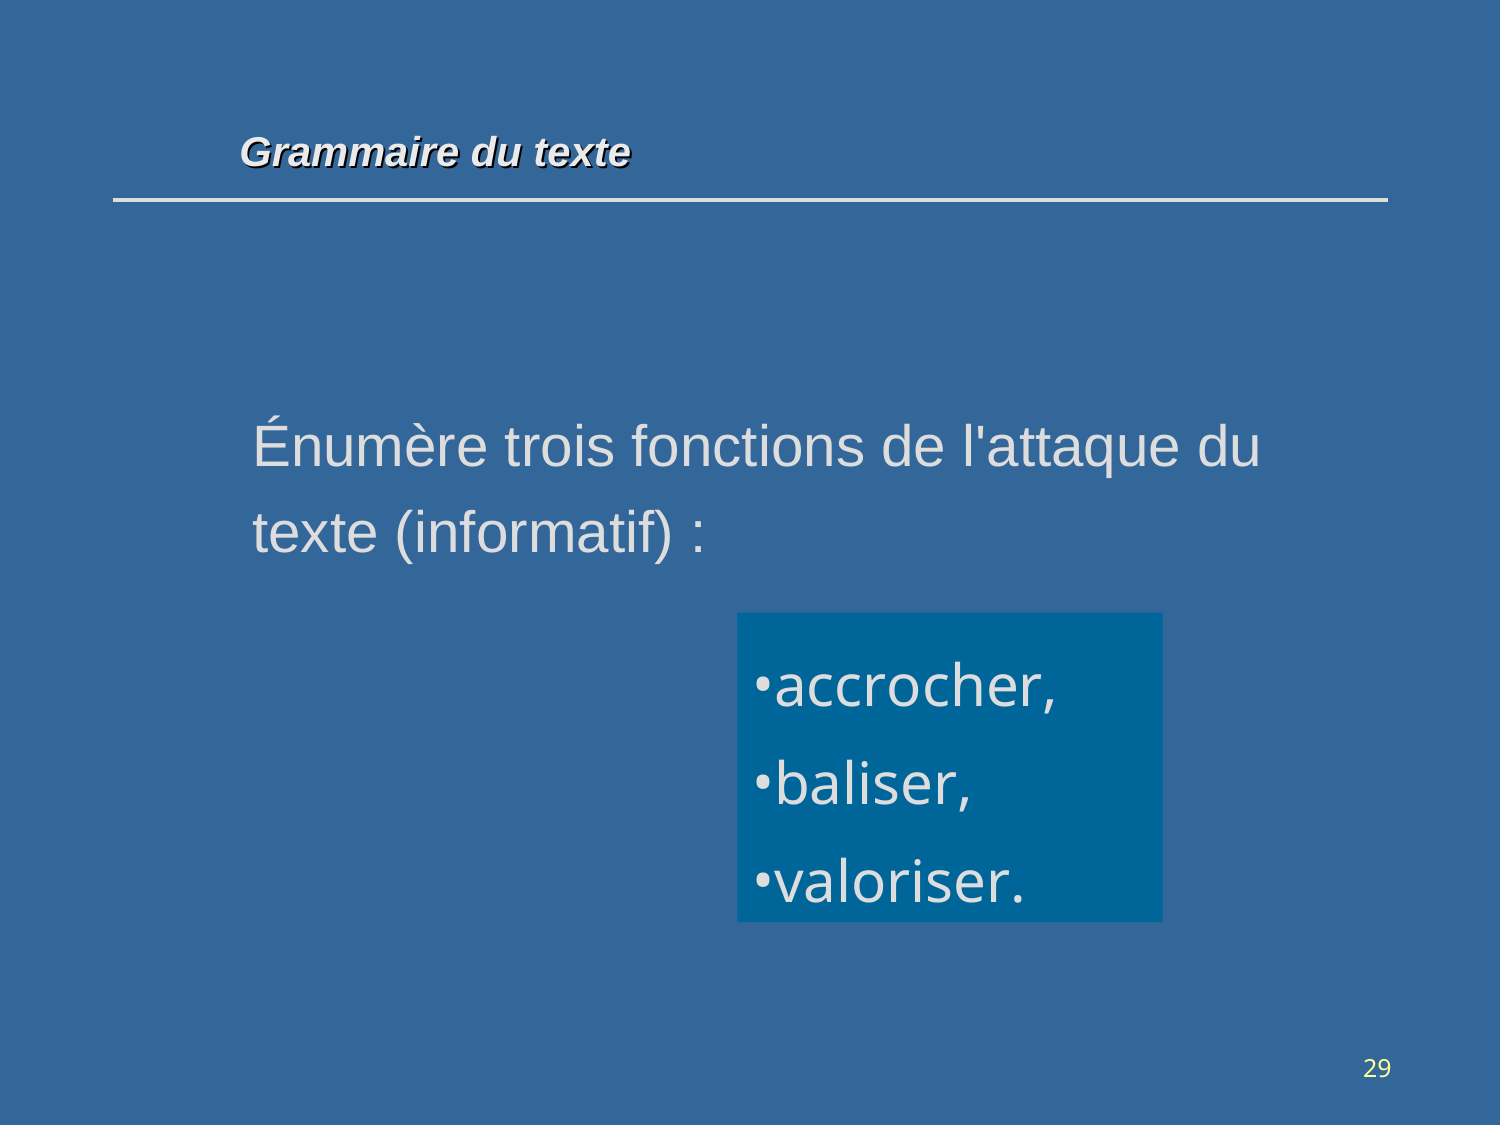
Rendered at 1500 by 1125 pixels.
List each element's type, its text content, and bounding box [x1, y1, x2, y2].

text_box accrocher, baliser, valoriser. [737, 612, 1163, 922]
text_box Énumère trois fonctions de l'attaque du texte (informatif) : [237, 399, 1375, 576]
text_box Grammaire du texte [224, 116, 647, 183]
